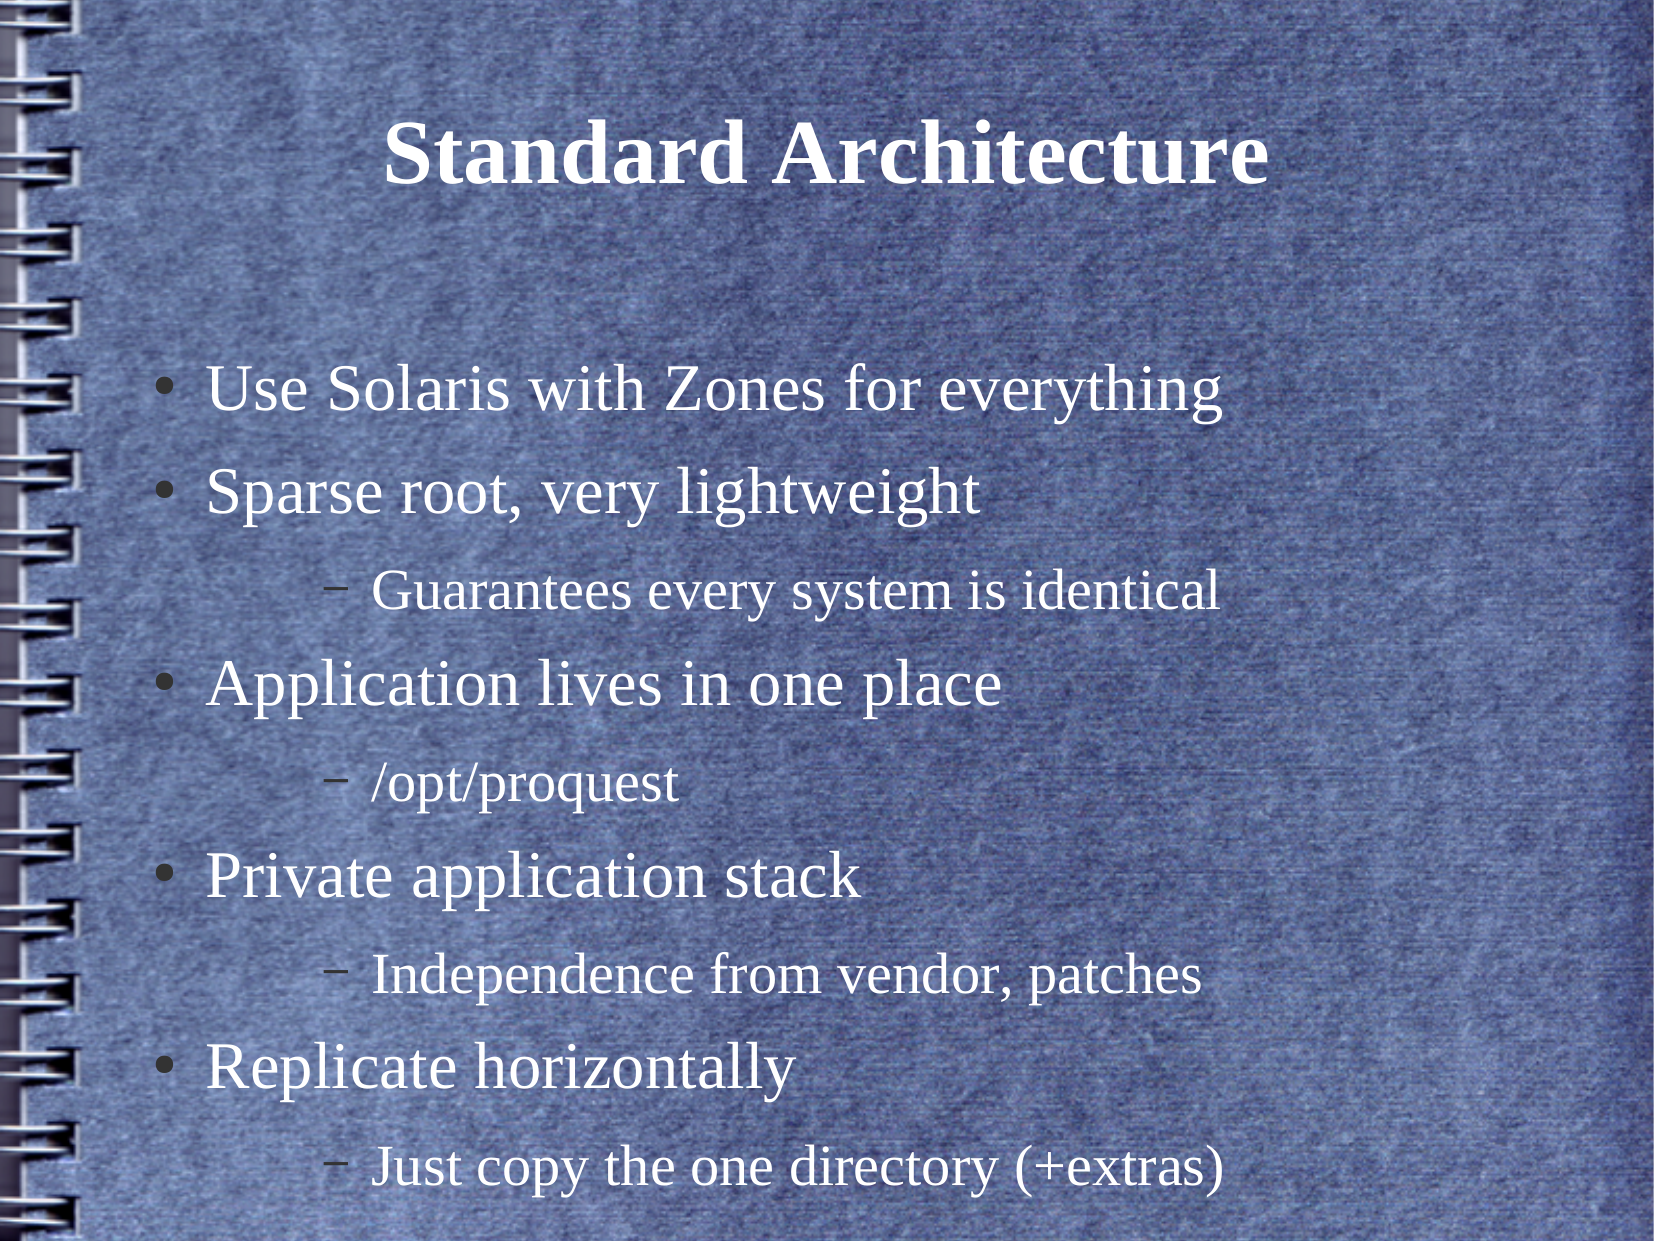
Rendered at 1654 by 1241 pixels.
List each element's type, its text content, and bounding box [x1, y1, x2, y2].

list Use Solaris with Zones for everything Sparse root, very lightweight Guarantees every system is identical Application lives in one place /opt/proquest Private application stack Independence from vendor, patches Replicate horizontally Just copy the one directory (+extras) [134, 350, 1516, 1198]
title Standard Architecture [82, 49, 1571, 257]
picture [0, 0, 1654, 1241]
